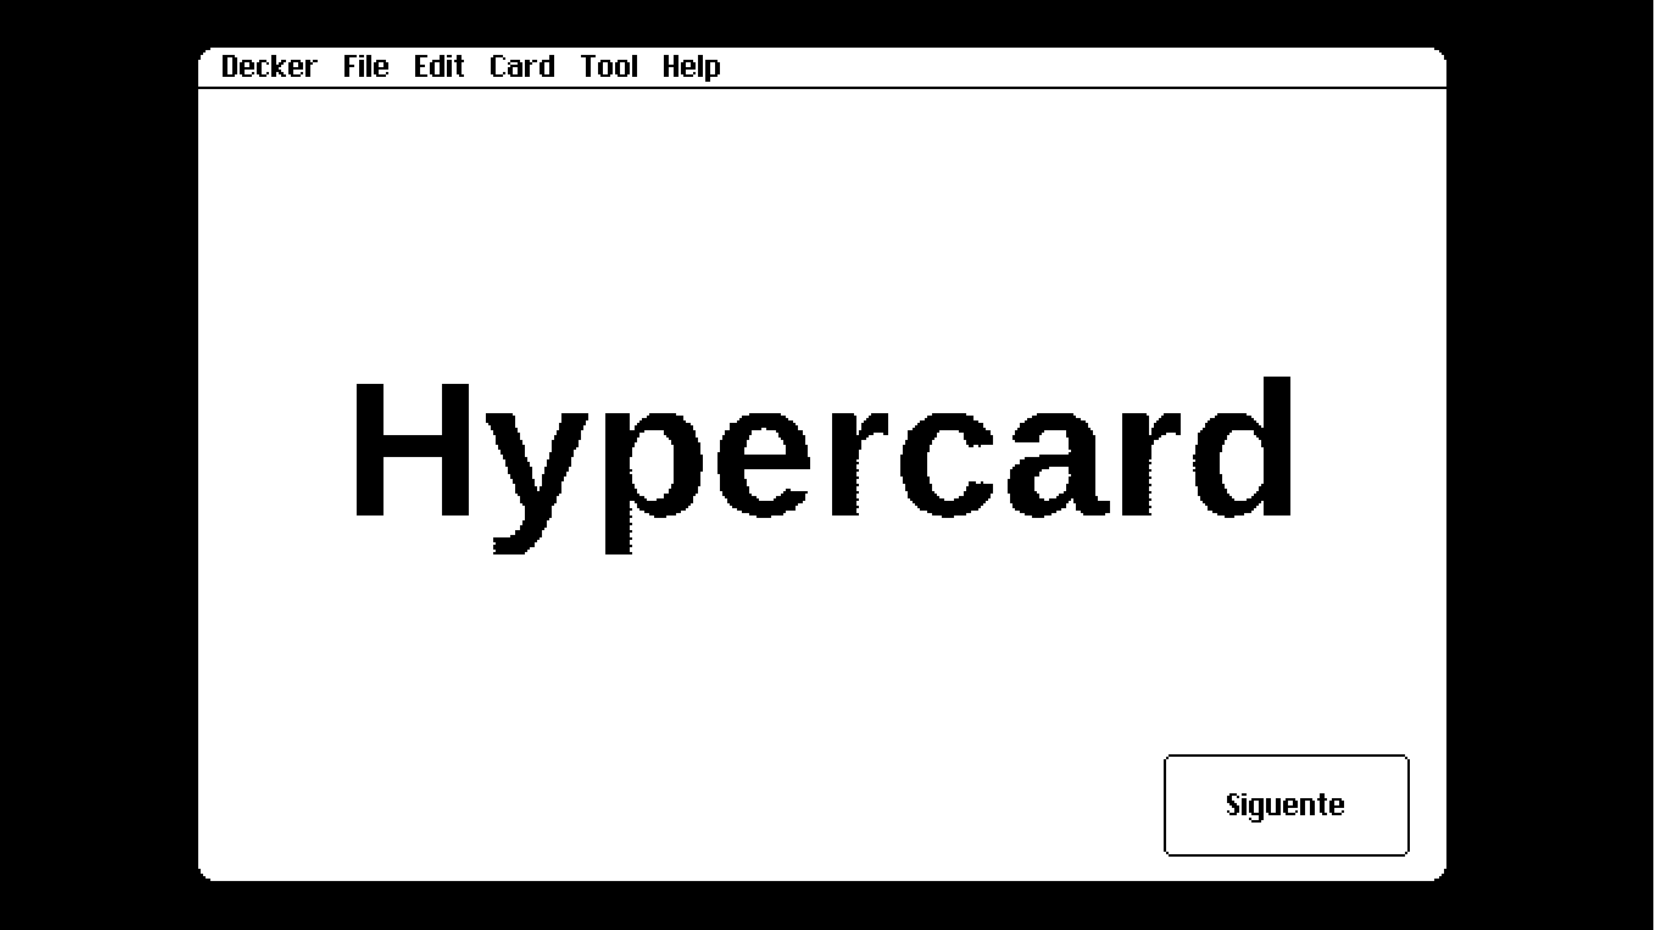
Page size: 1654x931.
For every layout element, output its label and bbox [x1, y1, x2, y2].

picture [191, 38, 1449, 886]
